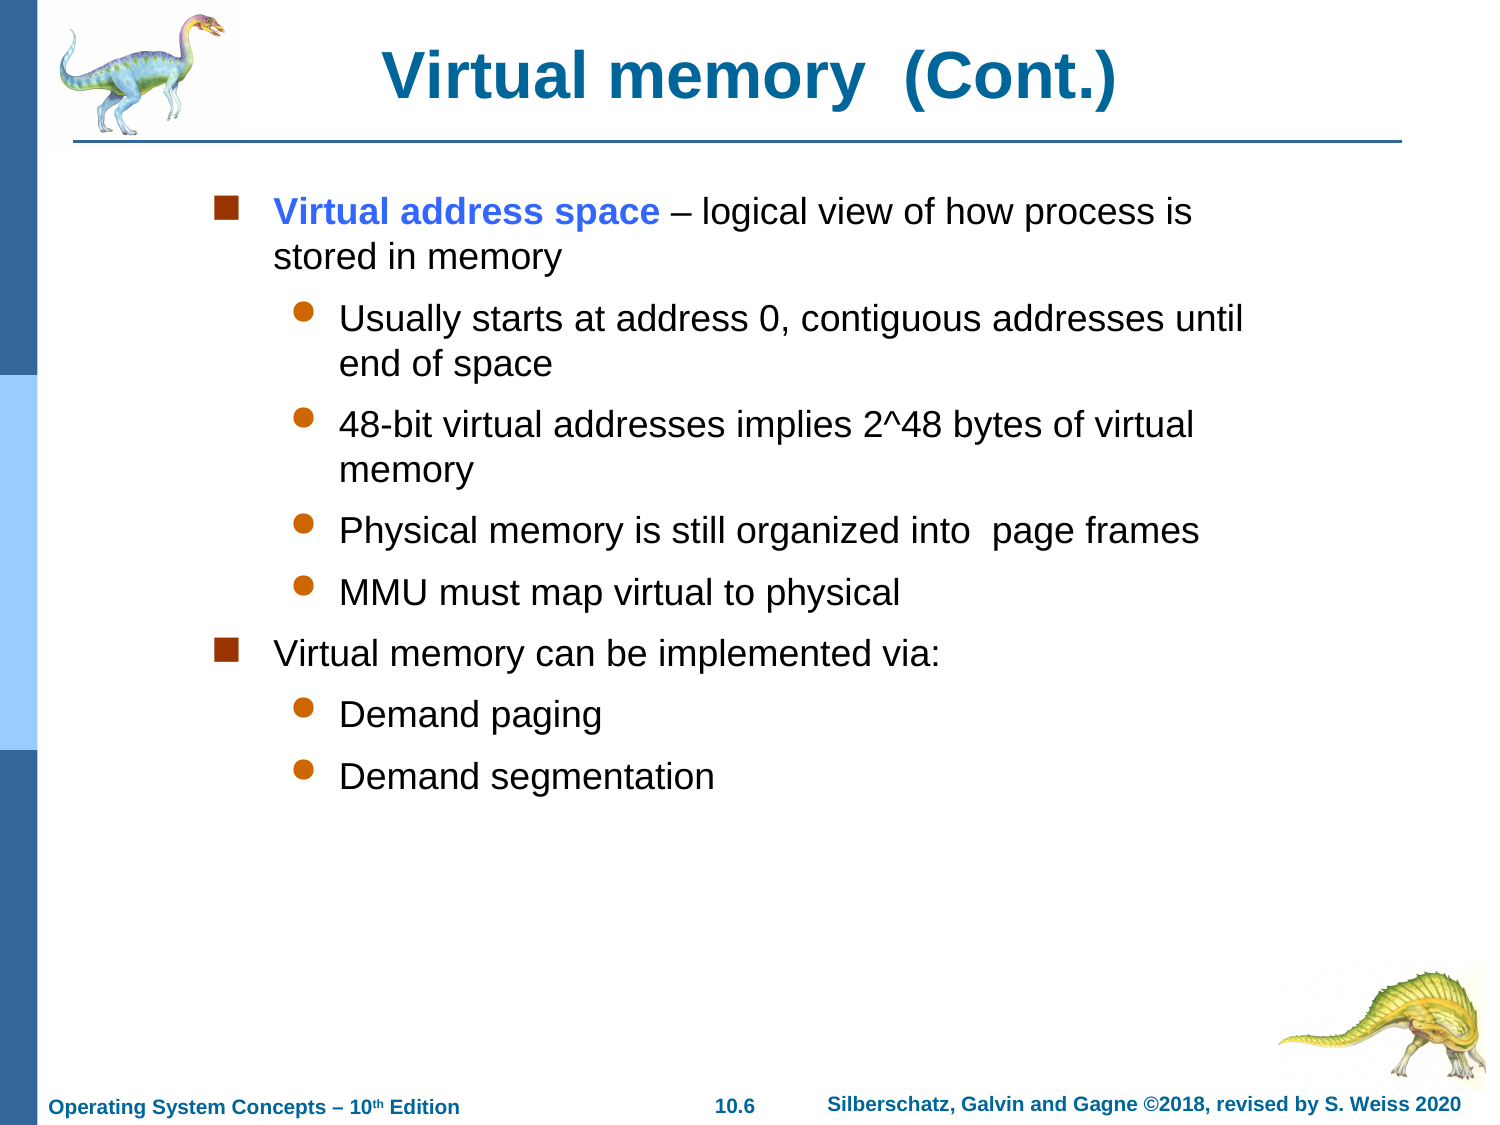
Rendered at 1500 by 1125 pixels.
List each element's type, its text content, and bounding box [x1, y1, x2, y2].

list Virtual address space – logical view of how process is stored in memory Usually starts at address 0, contiguous addresses until end of space 48-bit virtual addresses implies 2^48 bytes of virtual memory Physical memory is still organized into page frames MMU must map virtual to physical Virtual memory can be implemented via: Demand paging Demand segmentation [202, 179, 1299, 923]
picture [46, 0, 243, 149]
picture [1275, 959, 1486, 1090]
picture [1144, 1096, 1152, 1101]
title Virtual memory (Cont.) [75, 24, 1426, 120]
